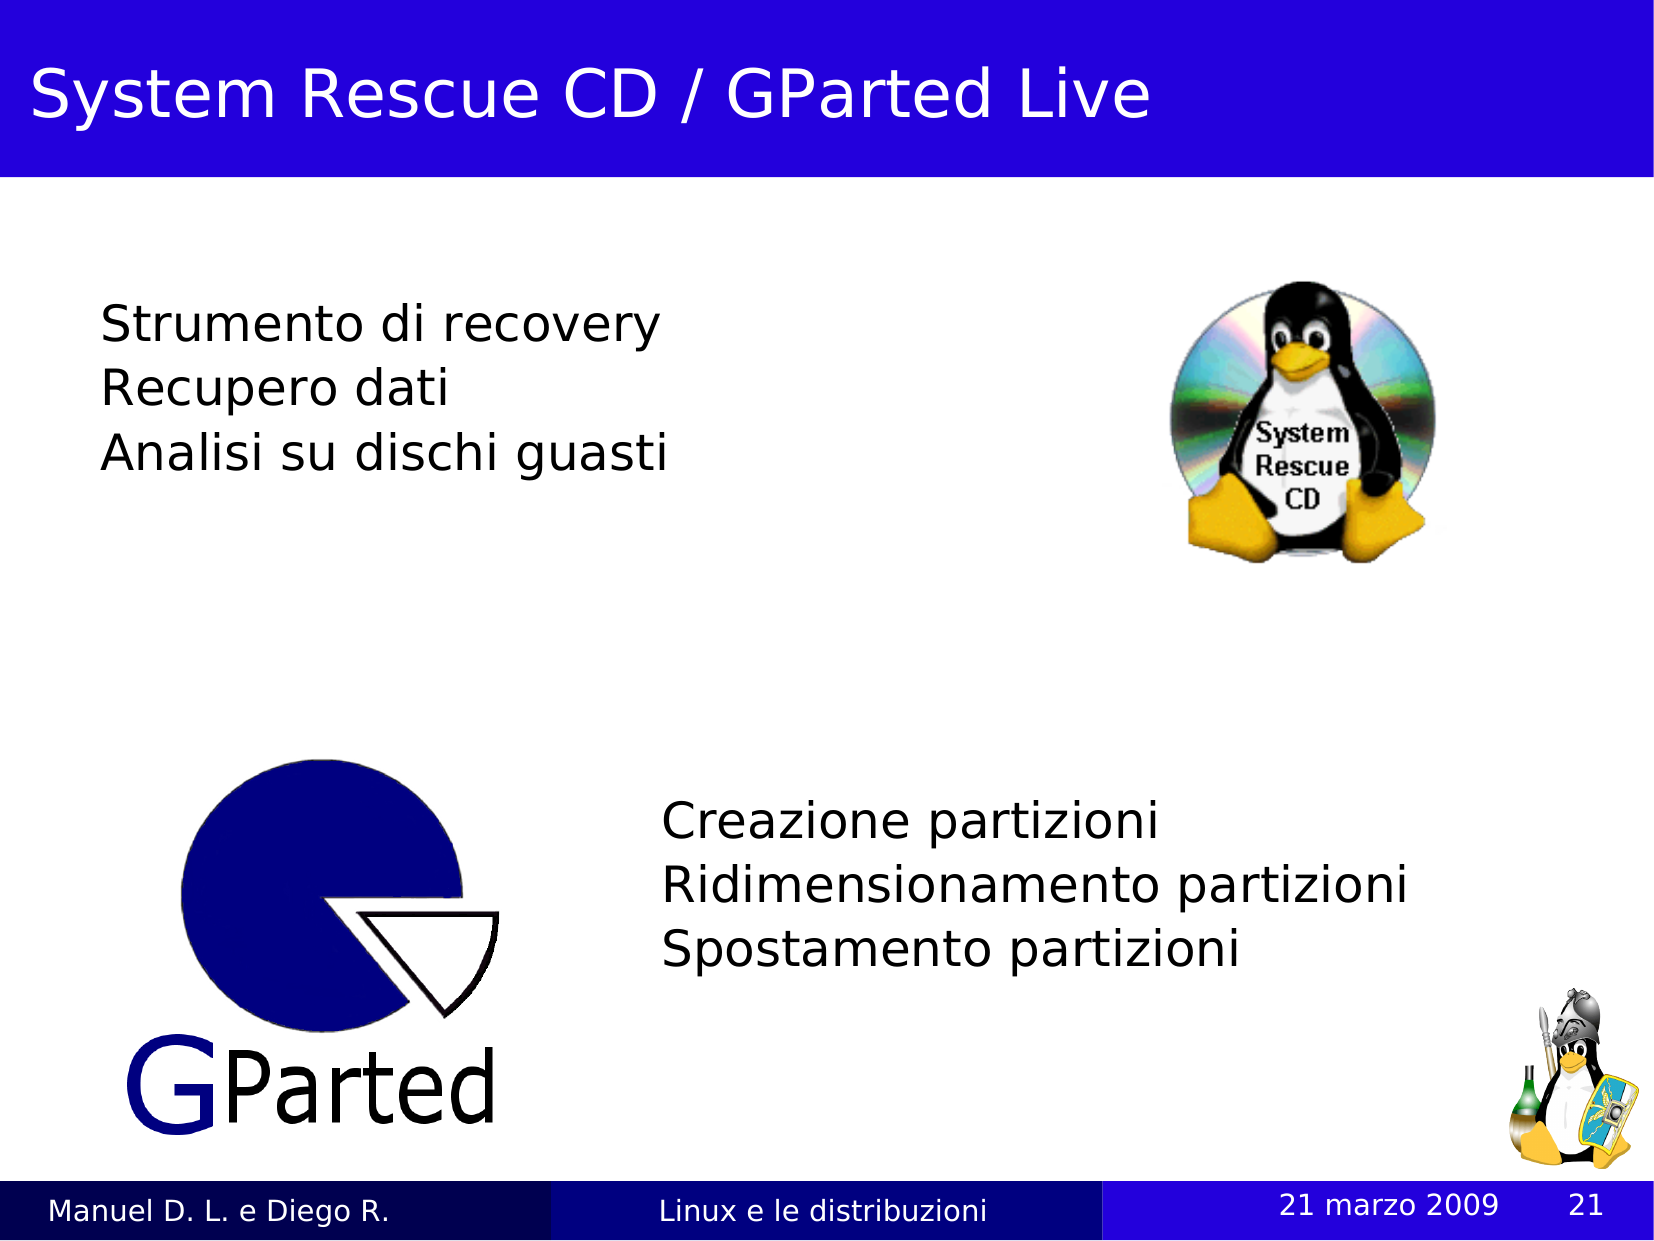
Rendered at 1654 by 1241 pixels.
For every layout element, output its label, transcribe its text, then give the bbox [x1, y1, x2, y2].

list Strumento di recovery Recupero dati Analisi su dischi guasti [82, 295, 1063, 596]
picture [1509, 988, 1639, 1169]
list Creazione partizioni Ridimensionamento partizioni Spostamento partizioni [643, 792, 1625, 1093]
picture [118, 737, 533, 1152]
picture [1151, 265, 1447, 591]
title System Rescue CD / GParted Live [29, 0, 1518, 198]
